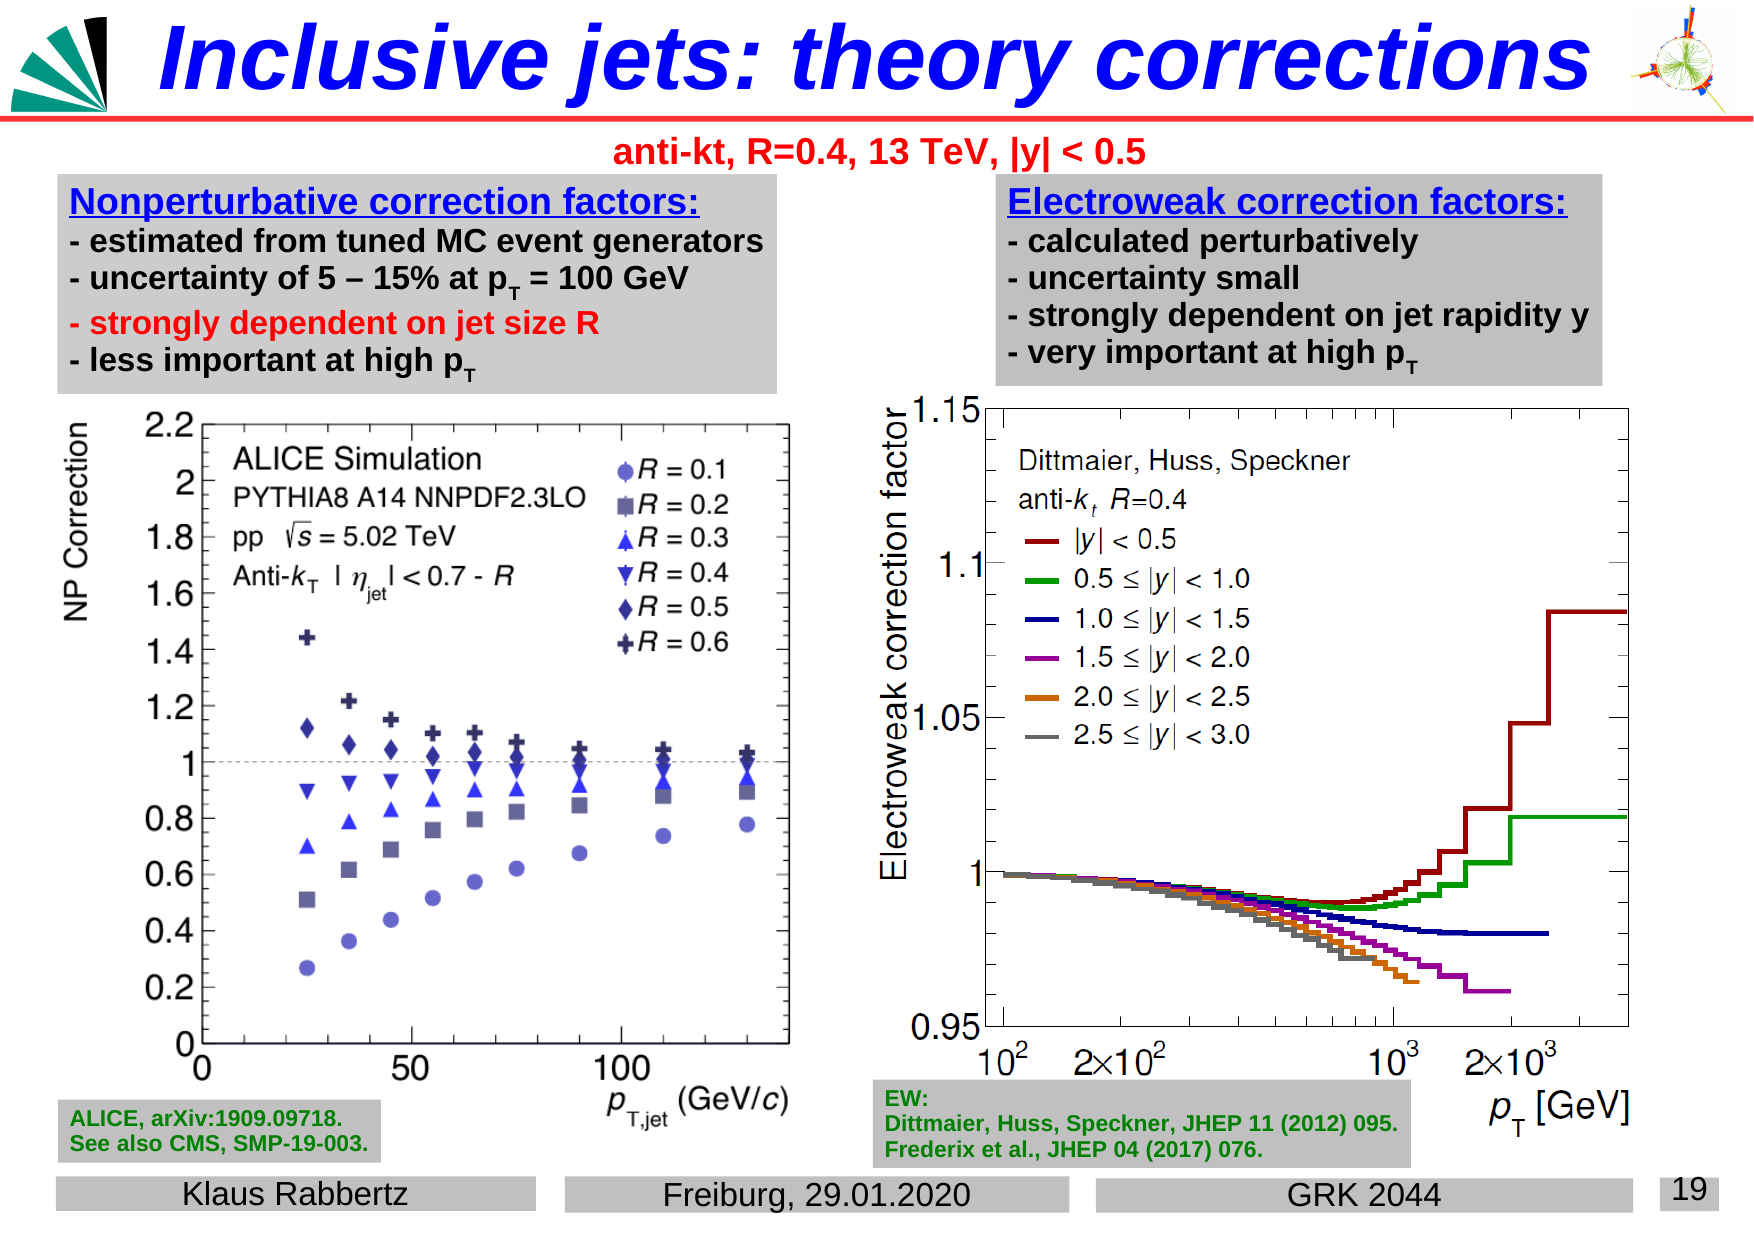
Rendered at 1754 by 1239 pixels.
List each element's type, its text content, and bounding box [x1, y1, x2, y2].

picture [871, 388, 1641, 1145]
picture [54, 397, 806, 1148]
picture [1631, 5, 1739, 113]
text_box Electroweak correction factors: - calculated perturbatively - uncertainty small - strongly dependent on jet rapidity y - very important at high pT [995, 174, 1603, 386]
text_box anti-kt, R=0.4, 13 TeV, |y| < 0.5 [601, 124, 1159, 179]
text_box Nonperturbative correction factors: - estimated from tuned MC event generators - uncertainty of 5 – 15% at pT = 100 GeV - strongly dependent on jet size R - less important at high pT [57, 174, 777, 394]
text_box ALICE, arXiv:1909.09718. See also CMS, SMP-19-003. [57, 1099, 381, 1163]
title Inclusive jets: theory corrections [124, 0, 1630, 116]
text_box EW: Dittmaier, Huss, Speckner, JHEP 11 (2012) 095. Frederix et al., JHEP 04 (2017) 076. [872, 1079, 1411, 1168]
picture [11, 17, 107, 113]
